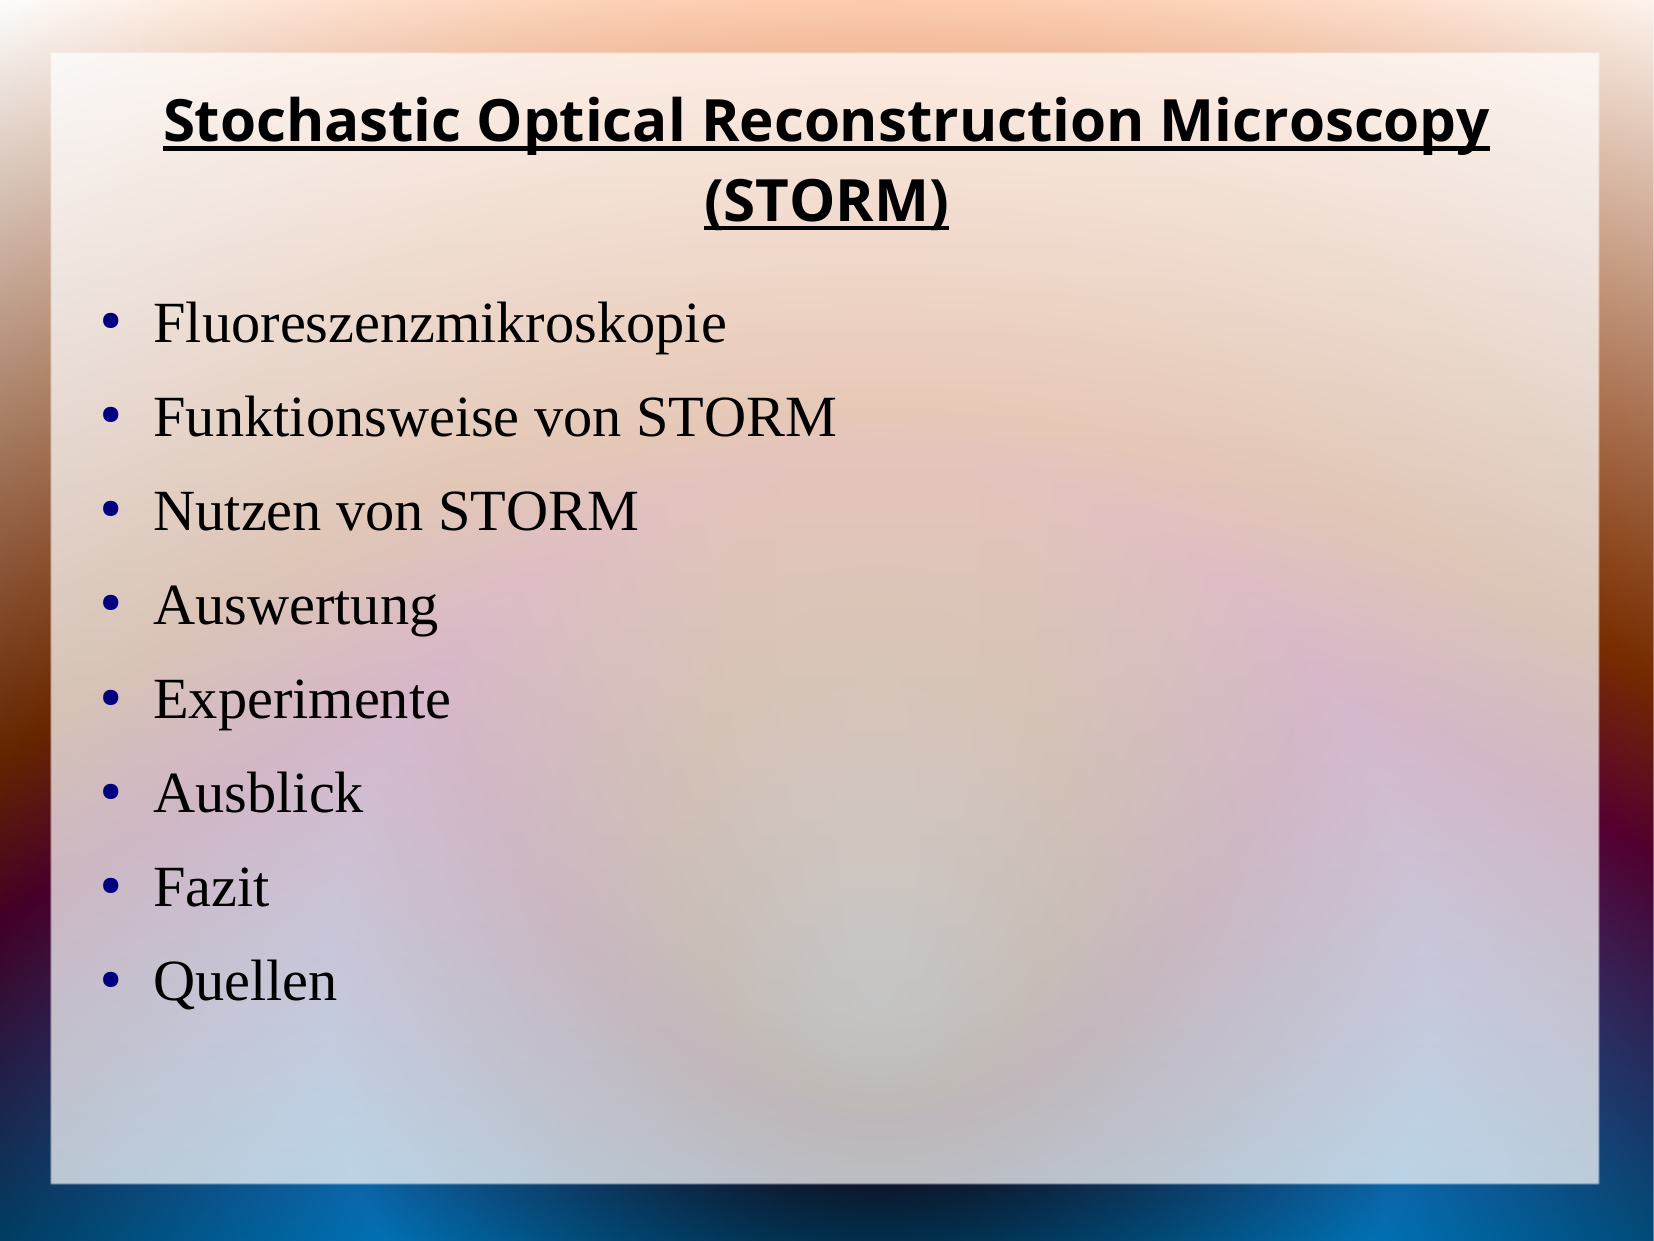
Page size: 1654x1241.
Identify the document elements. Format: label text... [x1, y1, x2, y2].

list Fluoreszenzmikroskopie Funktionsweise von STORM Nutzen von STORM Auswertung Experimente Ausblick Fazit Quellen [82, 290, 1571, 1034]
title Stochastic Optical Reconstruction Microscopy (STORM) [82, 55, 1571, 263]
picture [0, 0, 1654, 1241]
